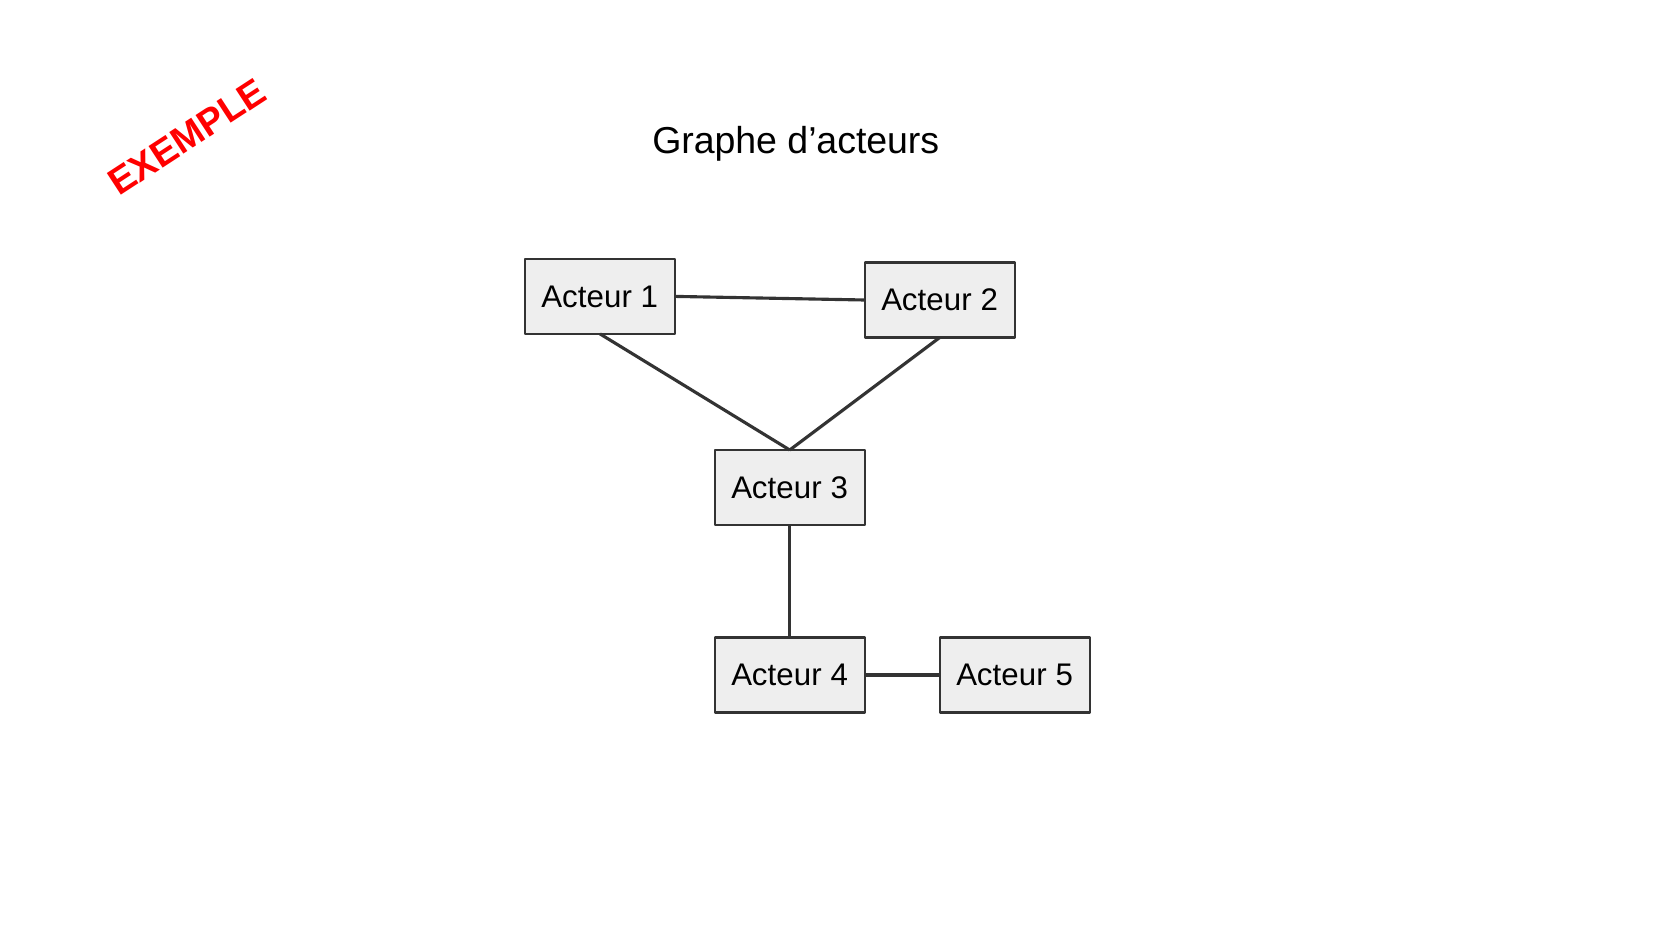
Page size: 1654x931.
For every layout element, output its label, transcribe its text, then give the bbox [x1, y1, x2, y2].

text_box Acteur 3 [714, 450, 865, 526]
text_box Acteur 5 [939, 637, 1090, 713]
text_box Acteur 4 [714, 637, 865, 713]
text_box Graphe d’acteurs [637, 112, 955, 170]
text_box Acteur 2 [864, 262, 1015, 338]
text_box EXEMPLE [83, 55, 290, 218]
text_box Acteur 1 [525, 258, 676, 334]
